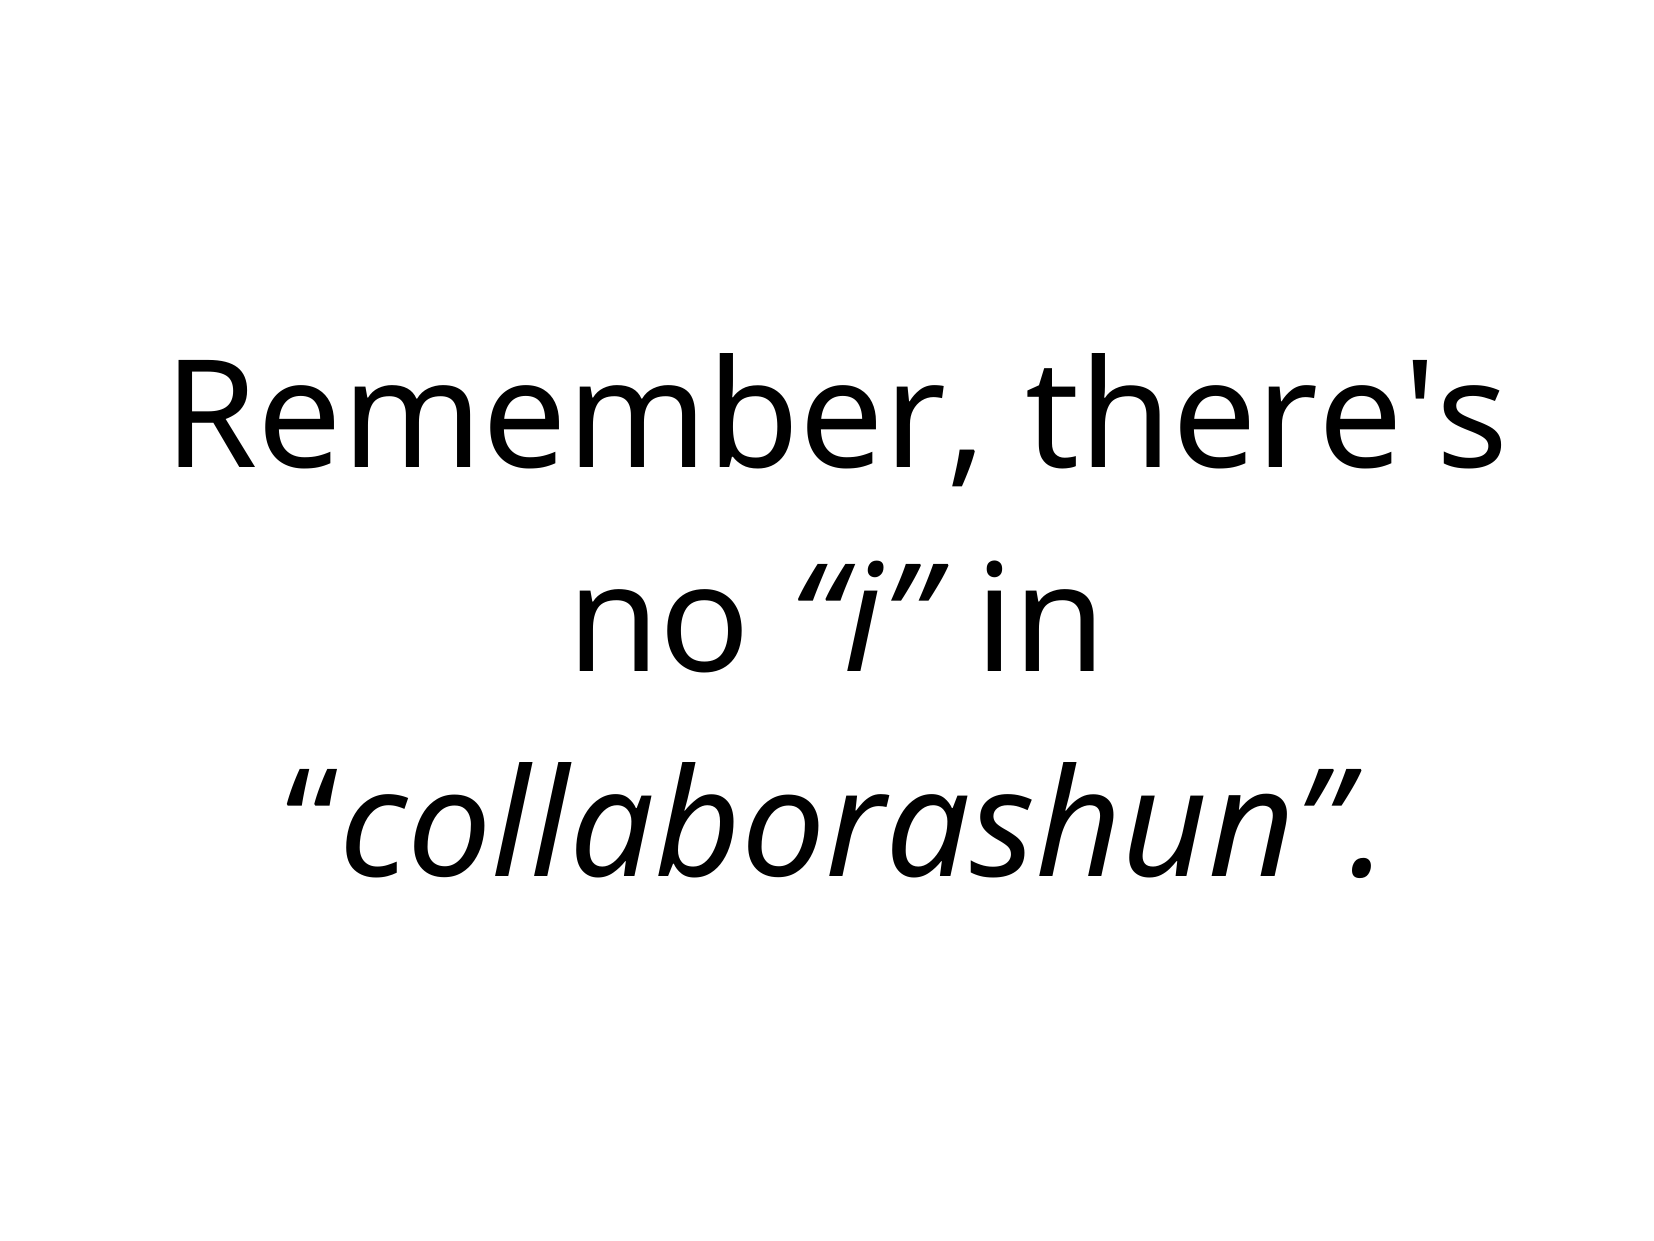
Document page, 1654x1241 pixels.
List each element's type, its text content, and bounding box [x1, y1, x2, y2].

text_box Remember, there's no “i” in “collaborashun”. [150, 300, 1576, 1051]
